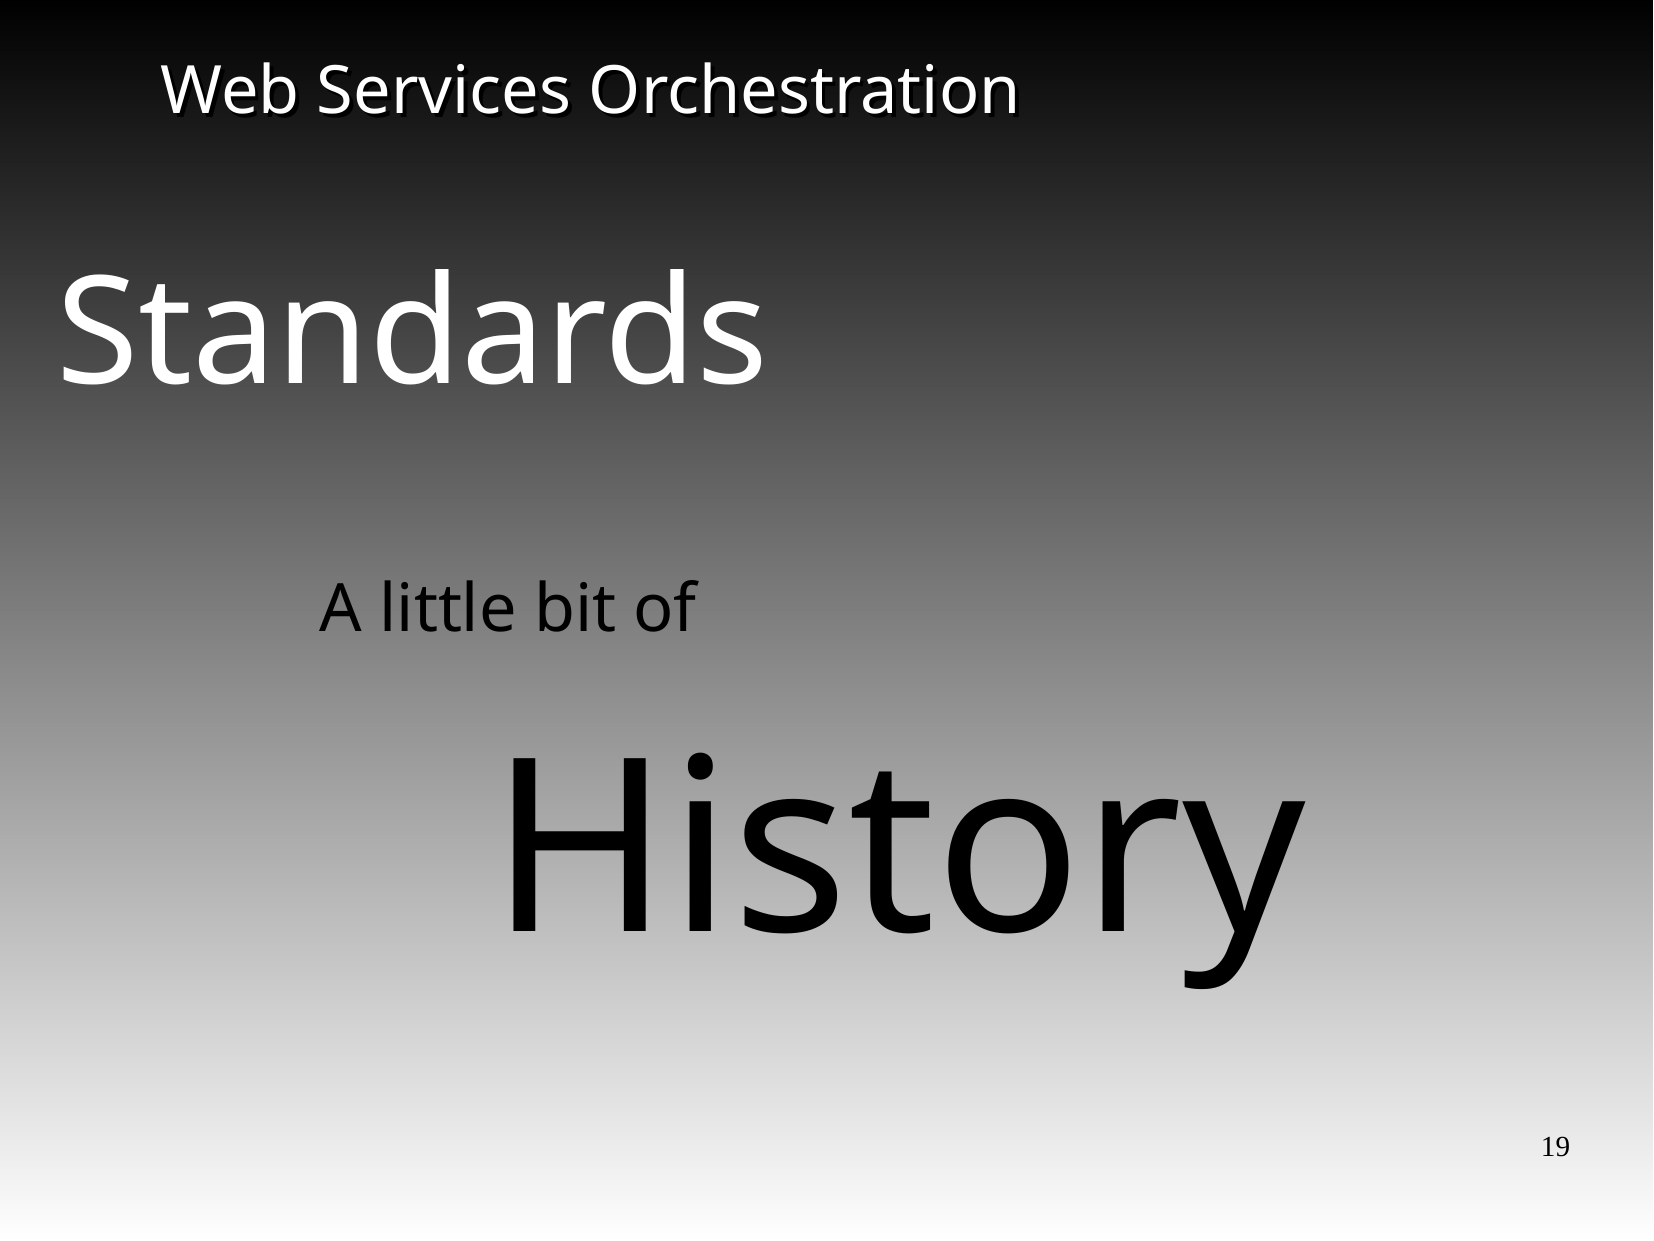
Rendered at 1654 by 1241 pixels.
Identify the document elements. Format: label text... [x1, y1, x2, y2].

text_box A little bit of [305, 552, 866, 676]
text_box History [476, 664, 1391, 1070]
text_box Web Services Orchestration [145, 35, 1162, 158]
text_box Standards [41, 216, 863, 473]
